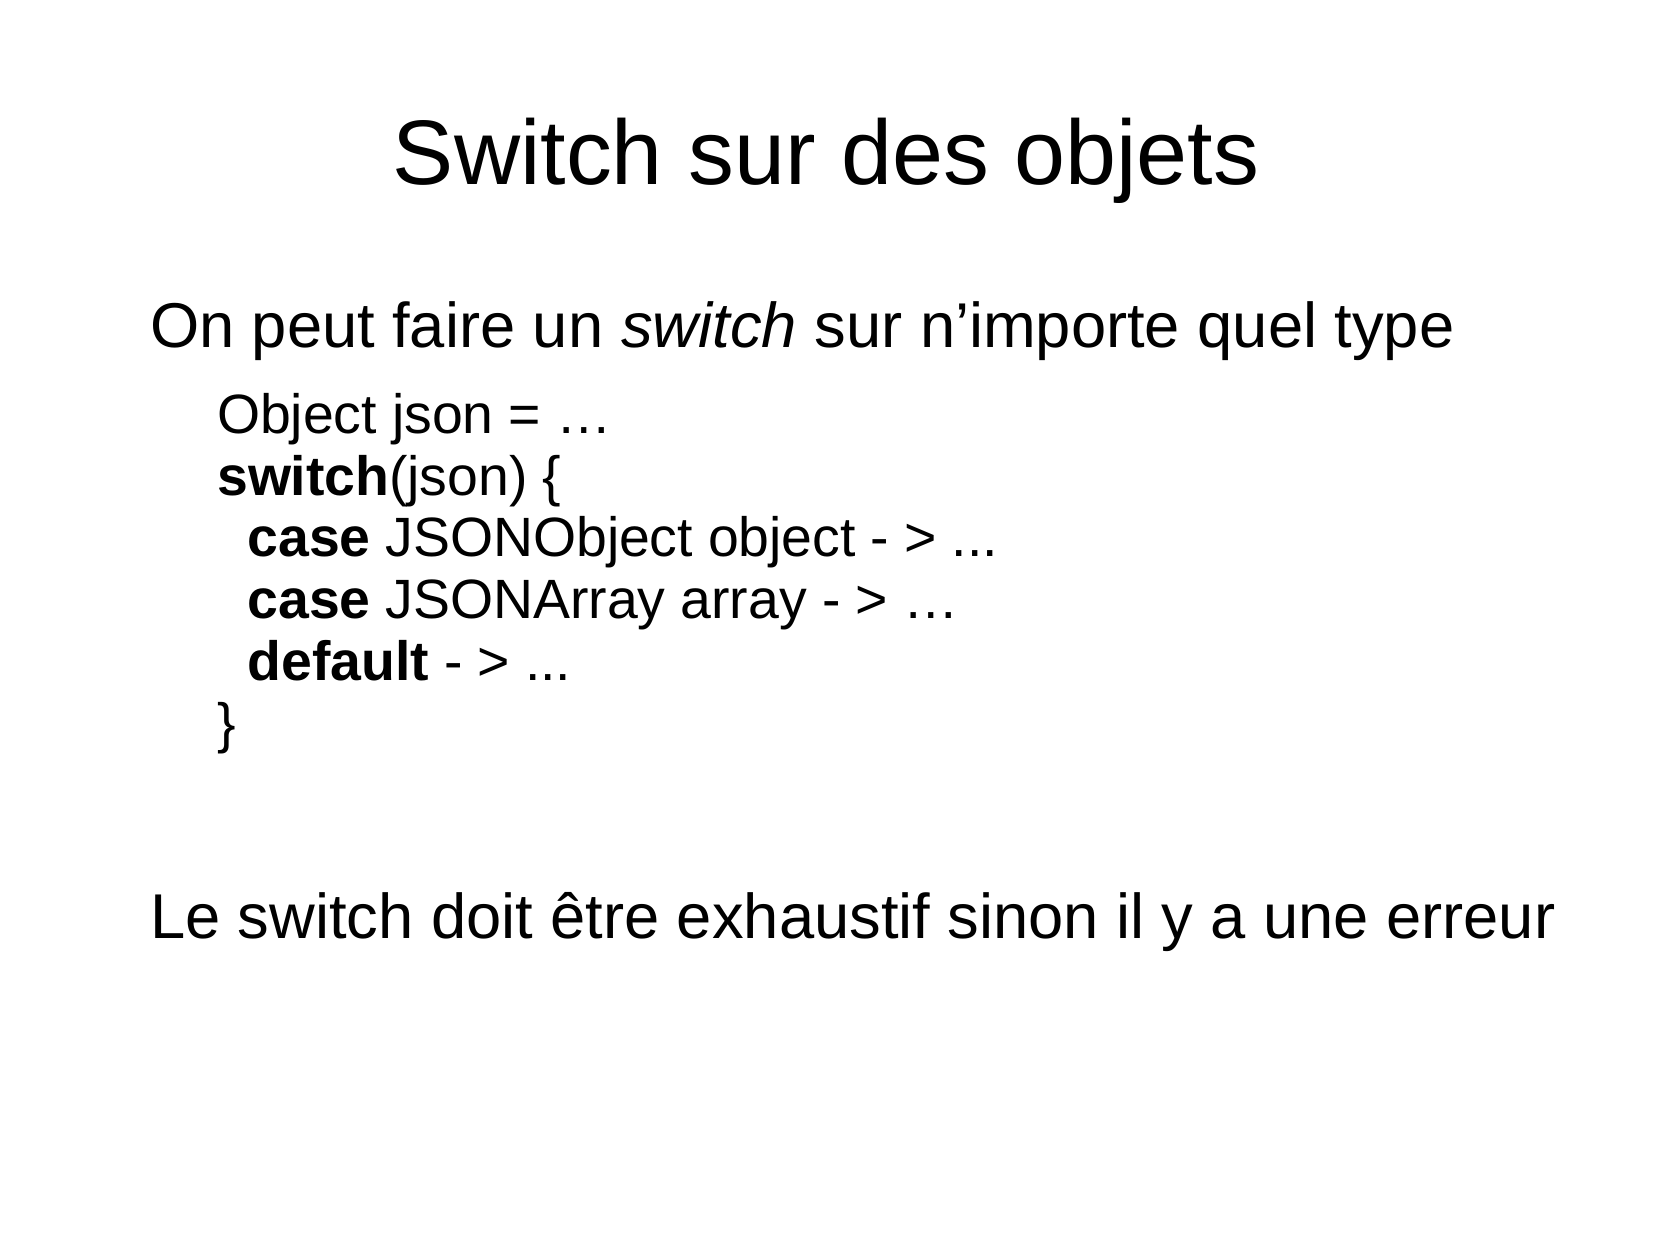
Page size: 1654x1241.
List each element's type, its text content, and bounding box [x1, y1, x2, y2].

list On peut faire un switch sur n’importe quel type Object json = … switch(json) { case JSONObject object - > ... case JSONArray array - > … default - > ... } Le switch doit être exhaustif sinon il y a une erreur [82, 290, 1571, 1010]
title Switch sur des objets [82, 49, 1571, 257]
